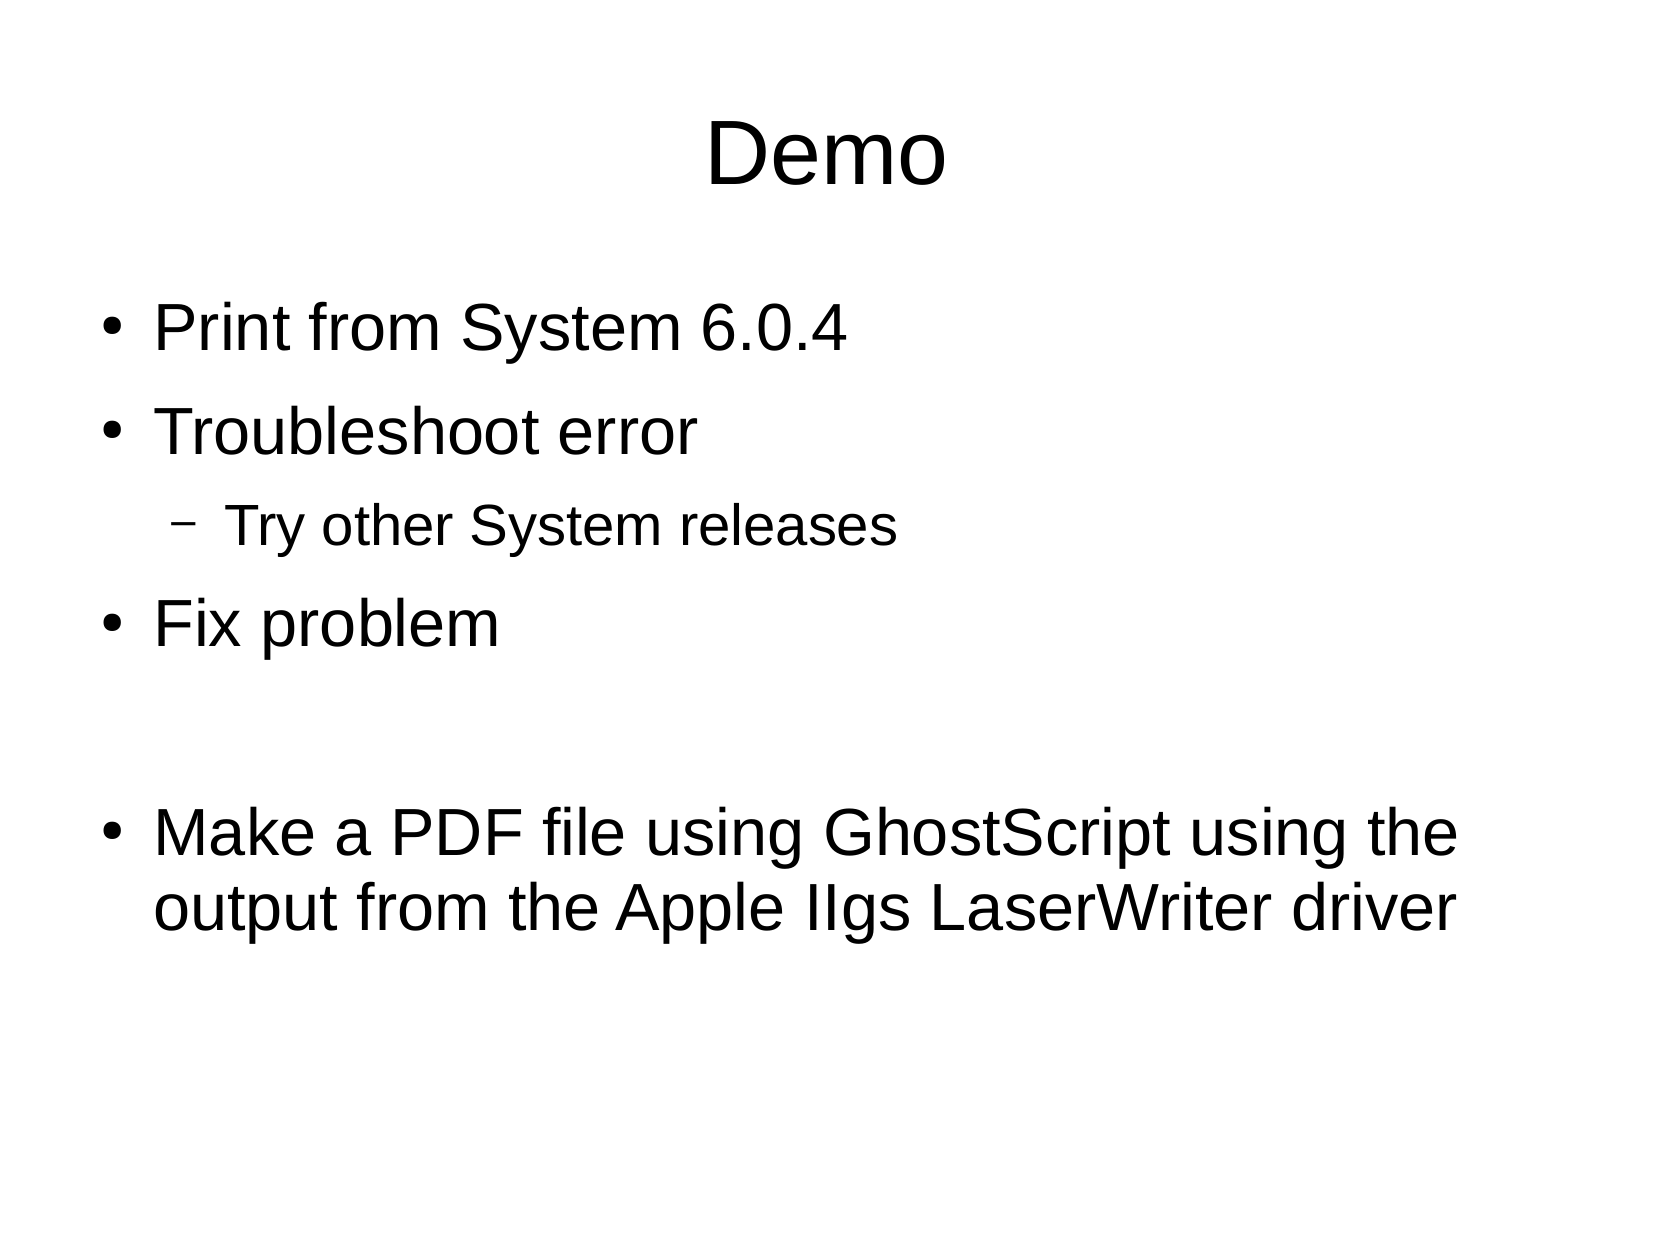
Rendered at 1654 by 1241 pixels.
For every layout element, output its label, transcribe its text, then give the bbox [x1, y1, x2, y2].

title Demo [82, 49, 1571, 257]
list Print from System 6.0.4 Troubleshoot error Try other System releases Fix problem Make a PDF file using GhostScript using the output from the Apple IIgs LaserWriter driver [82, 290, 1571, 1010]
